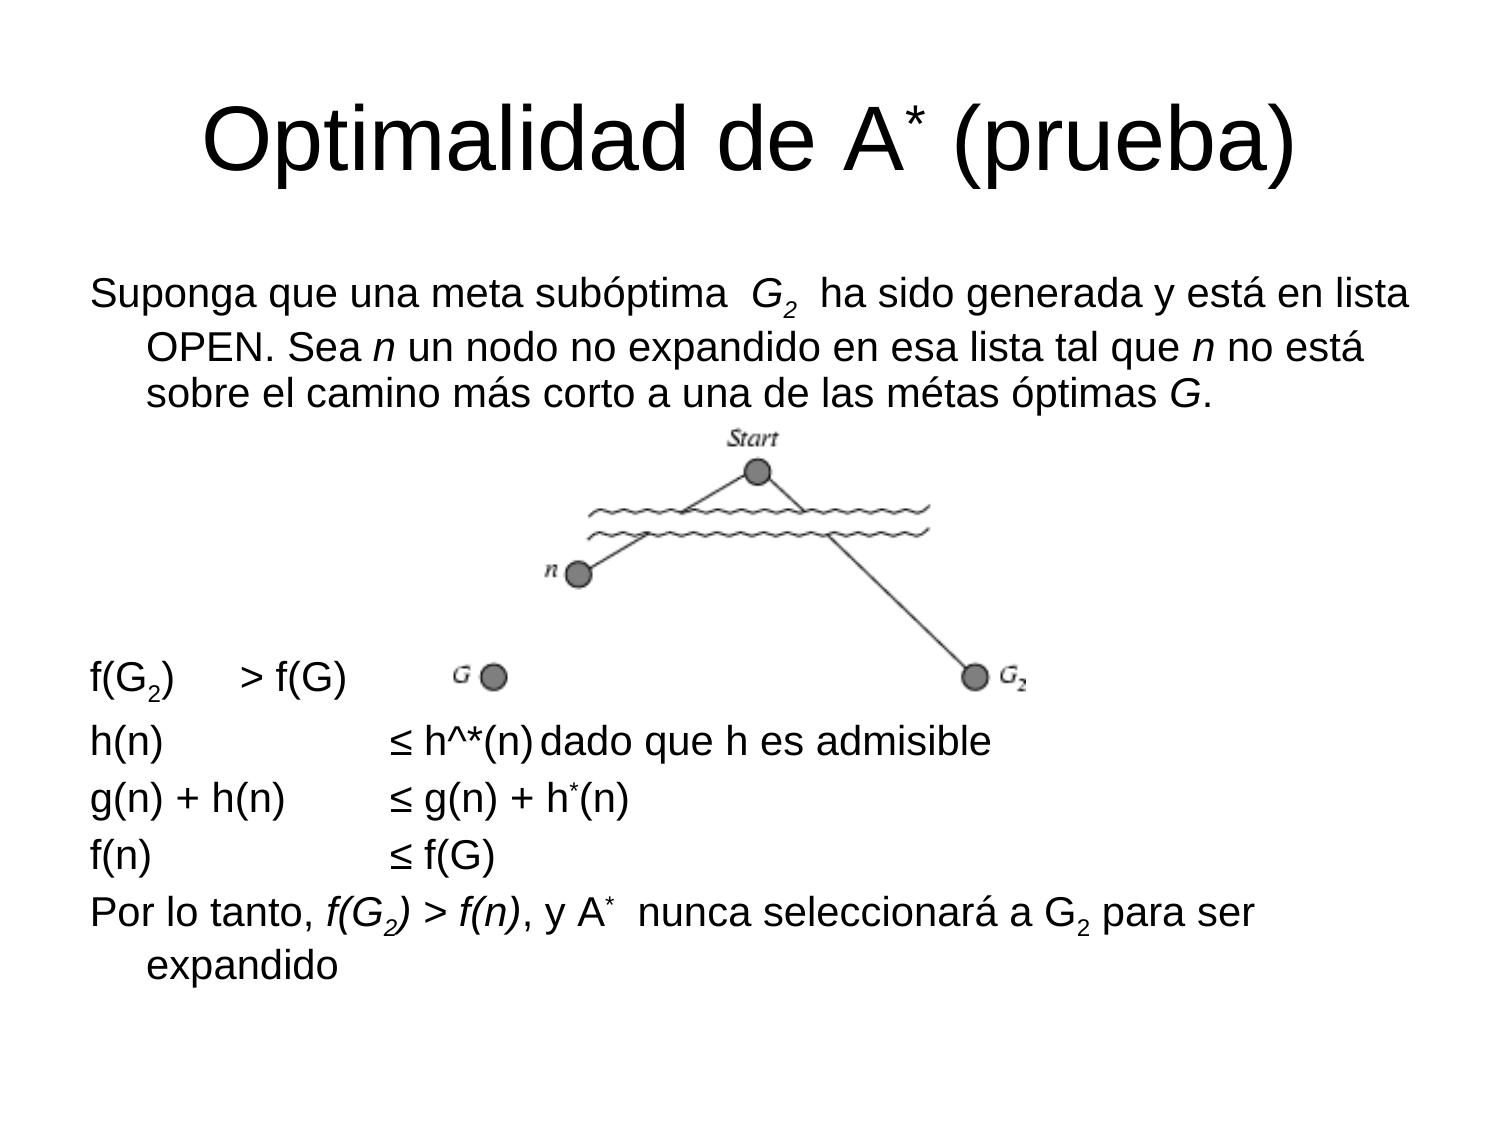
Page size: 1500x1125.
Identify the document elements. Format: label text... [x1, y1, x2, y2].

title Optimalidad de A* (prueba) [75, 45, 1426, 233]
list Suponga que una meta subóptima G2 ha sido generada y está en lista OPEN. Sea n un nodo no expandido en esa lista tal que n no está sobre el camino más corto a una de las métas óptimas G. f(G2) > f(G) por lo anterior h(n) ≤ h^*(n) dado que h es admisible g(n) + h(n) ≤ g(n) + h*(n) f(n) ≤ f(G) Por lo tanto, f(G2) > f(n), y A* nunca seleccionará a G2 para ser expandido [75, 262, 1426, 1069]
picture [450, 424, 1026, 700]
